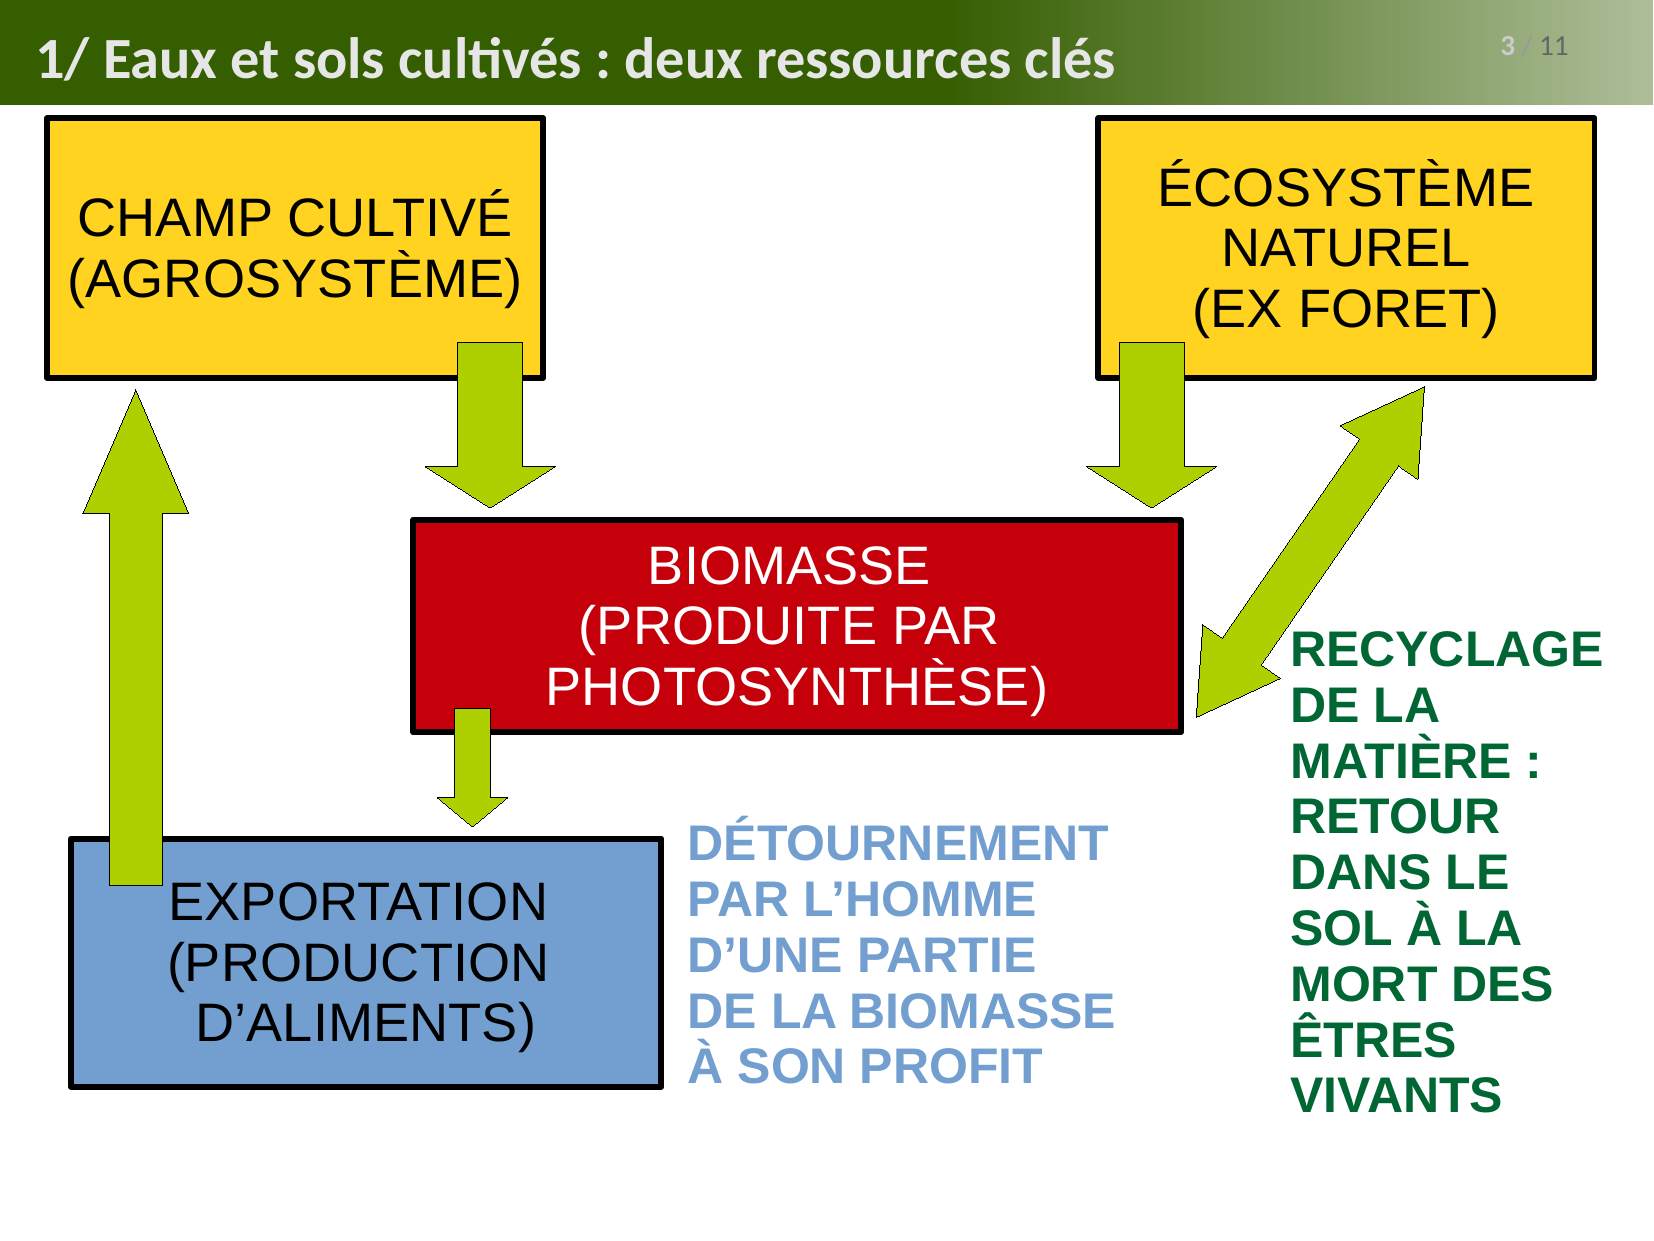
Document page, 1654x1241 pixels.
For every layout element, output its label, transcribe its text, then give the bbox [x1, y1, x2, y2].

text_box CHAMP CULTIVÉ (AGROSYSTÈME) [47, 118, 544, 378]
text_box [437, 708, 508, 827]
text_box ÉCOSYSTÈME NATUREL (EX FORET) [1098, 118, 1595, 378]
text_box [82, 389, 189, 886]
text_box DÉTOURNEMENT PAR L’HOMME D’UNE PARTIE DE LA BIOMASSE À SON PROFIT [673, 808, 1134, 1111]
text_box RECYCLAGE DE LA MATIÈRE : RETOUR DANS LE SOL À LA MORT DES ÊTRES VIVANTS [1275, 614, 1630, 1131]
title 1/ Eaux et sols cultivés : deux ressources clés [35, 23, 1418, 105]
text_box [425, 342, 556, 508]
text_box EXPORTATION (PRODUCTION D’ALIMENTS) [70, 838, 662, 1087]
text_box [1086, 342, 1217, 508]
text_box [1196, 386, 1425, 718]
text_box BIOMASSE (PRODUITE PAR PHOTOSYNTHÈSE) [413, 519, 1182, 733]
